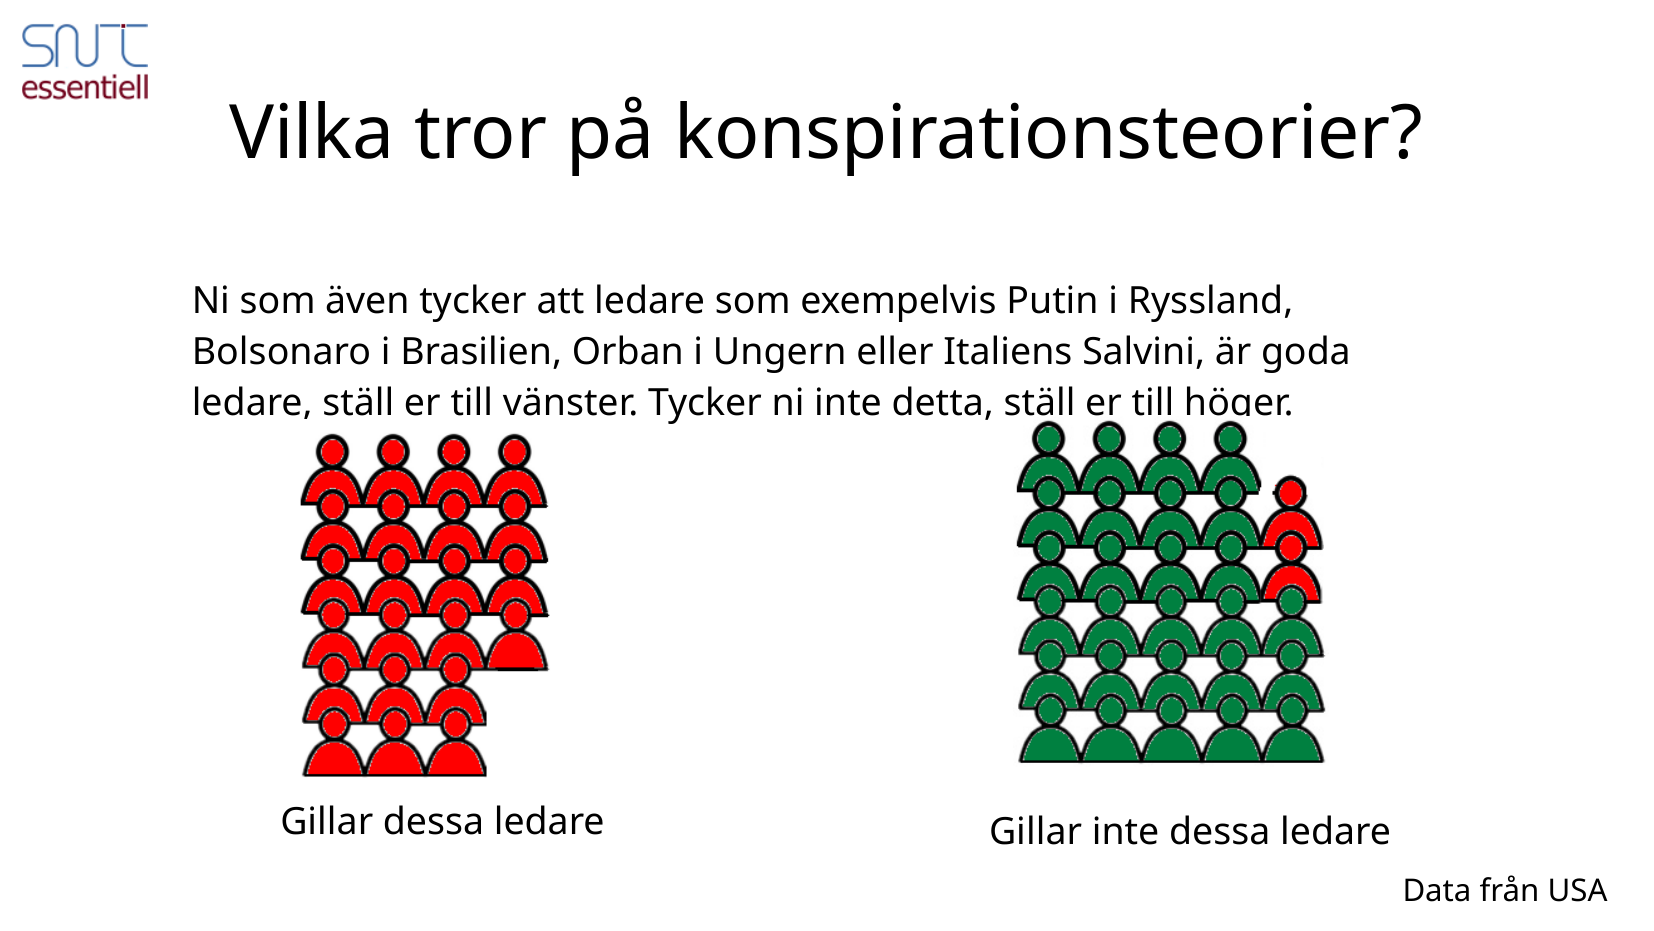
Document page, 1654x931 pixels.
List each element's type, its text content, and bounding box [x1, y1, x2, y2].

picture [22, 0, 148, 125]
picture [277, 419, 562, 788]
text_box Gillar dessa ledare [265, 787, 650, 857]
text_box Data från USA [1387, 860, 1625, 916]
text_box Gillar inte dessa ledare [974, 797, 1536, 862]
text_box Ni som även tycker att ledare som exempelvis Putin i Ryssland, Bolsonaro i Brasilien, Orban i Ungern eller Italiens Salvini, är goda ledare, ställ er till vänster. Tycker ni inte detta, ställ er till höger. [177, 265, 1477, 430]
title Vilka tror på konspirationsteorier? [82, 51, 1571, 207]
picture [1007, 416, 1329, 768]
